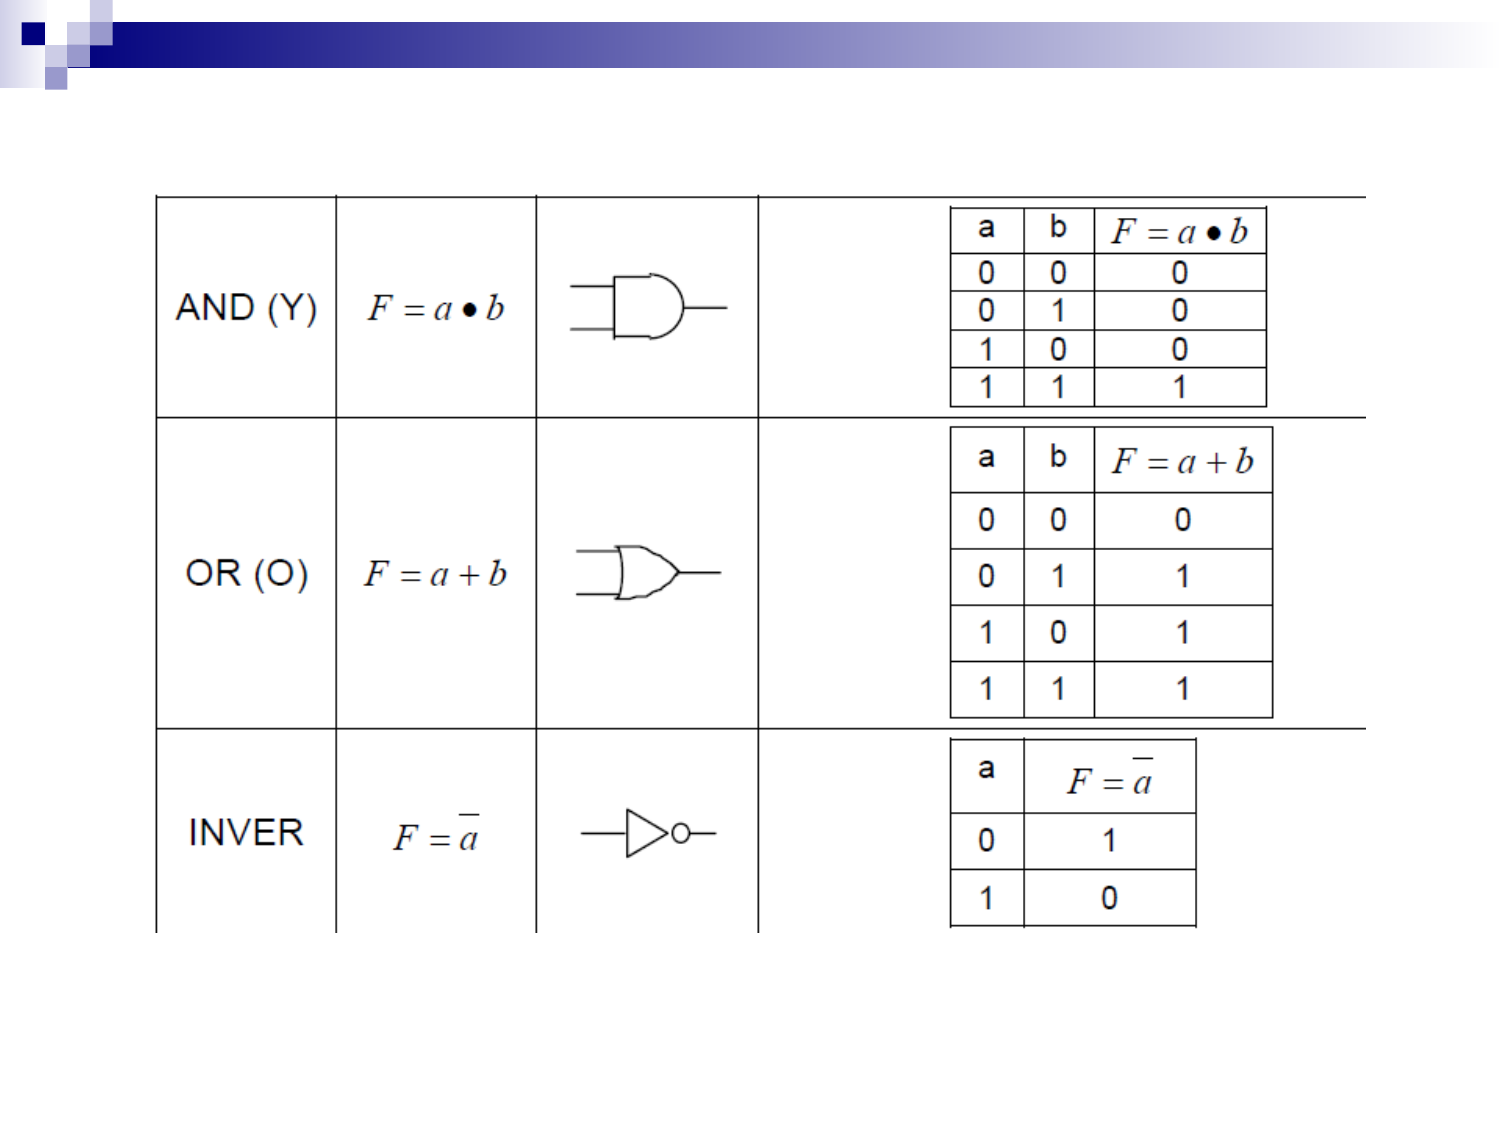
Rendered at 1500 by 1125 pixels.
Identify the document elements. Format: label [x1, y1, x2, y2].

picture [134, 192, 1366, 933]
